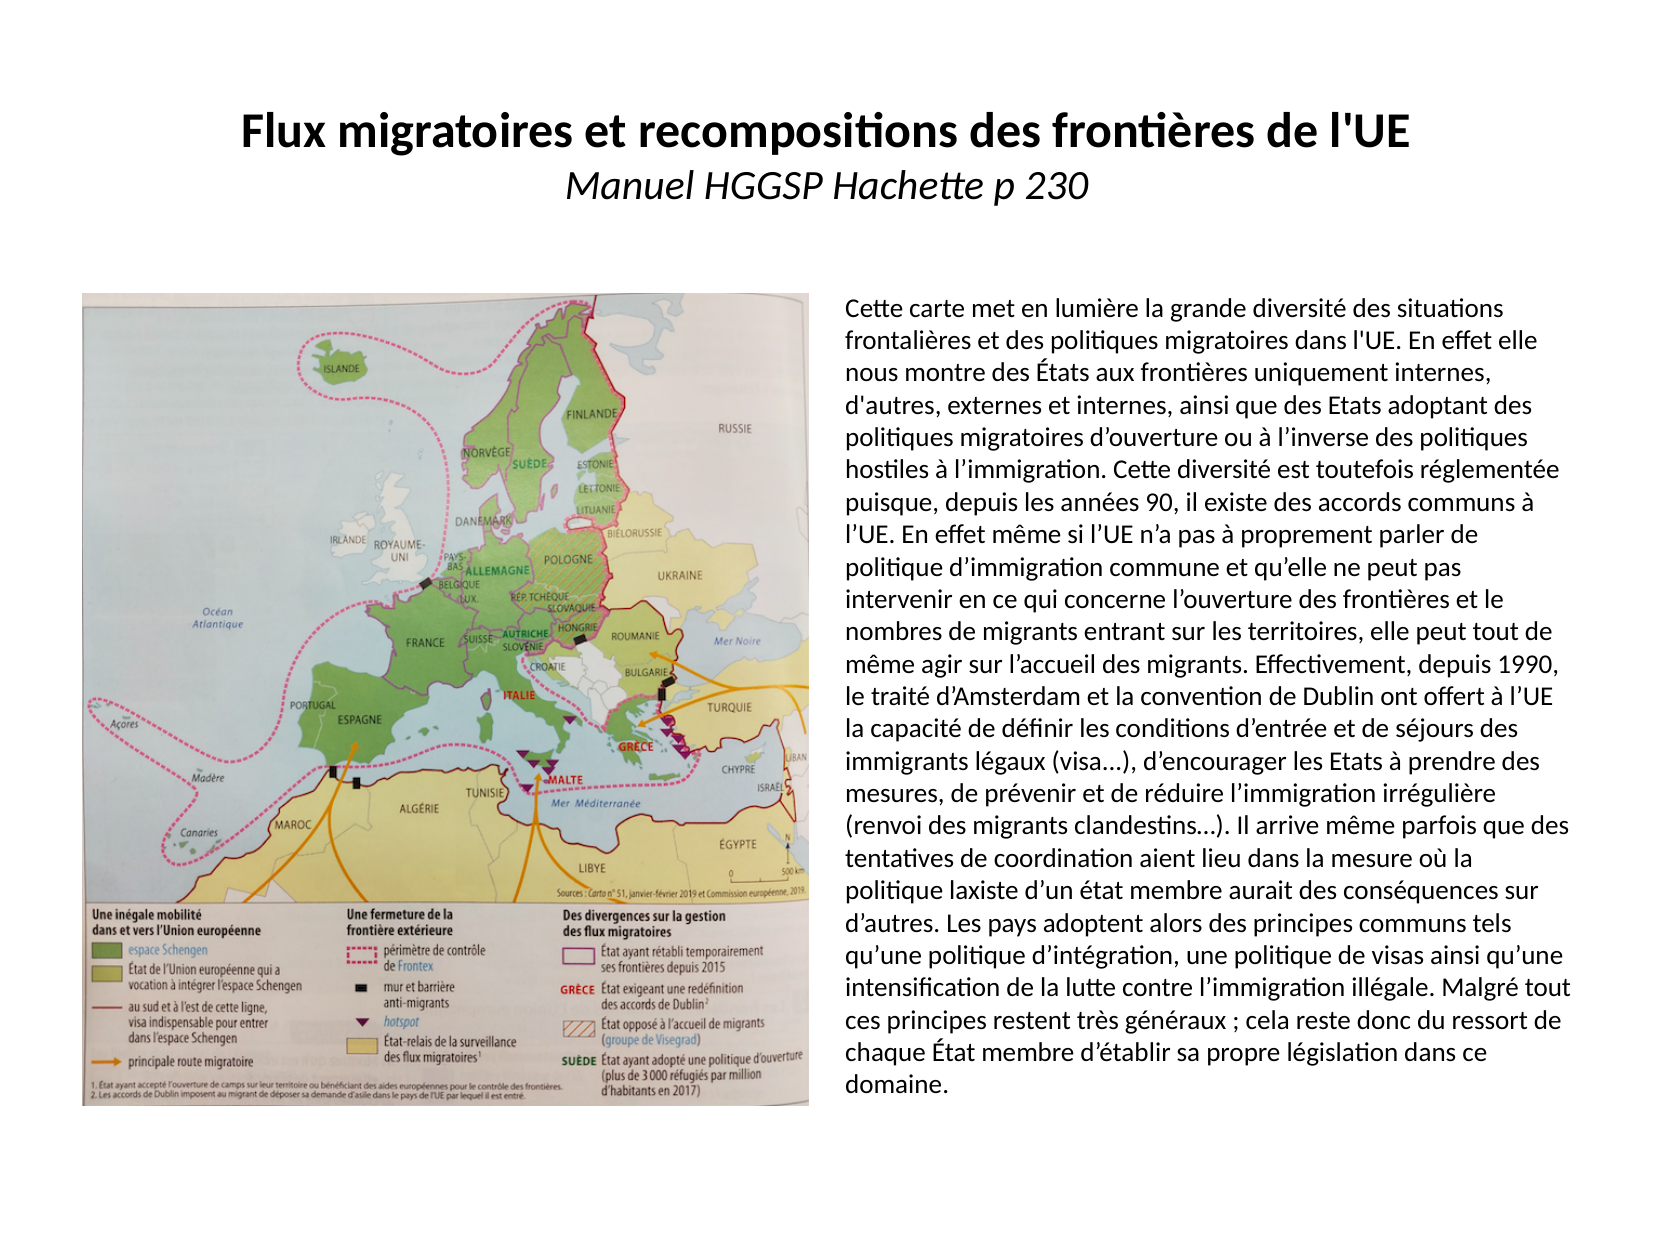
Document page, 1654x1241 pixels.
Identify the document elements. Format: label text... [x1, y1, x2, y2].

title Flux migratoires et recompositions des frontières de l'UE Manuel HGGSP Hachette p 230 [82, 49, 1571, 257]
picture [82, 293, 809, 1106]
list Cette carte met en lumière la grande diversité des situations frontalières et des politiques migratoires dans l'UE. En effet elle nous montre des États aux frontières uniquement internes, d'autres, externes et internes, ainsi que des Etats adoptant des politiques migratoires d’ouverture ou à l’inverse des politiques hostiles à l’immigration. Cette diversité est toutefois réglementée puisque, depuis les années 90, il existe des accords communs à l’UE. En effet même si l’UE n’a pas à proprement parler de politique d’immigration commune et qu’elle ne peut pas intervenir en ce qui concerne l’ouverture des frontières et le nombres de migrants entrant sur les territoires, elle peut tout de même agir sur l’accueil des migrants. Effectivement, depuis 1990, le traité d’Amsterdam et la convention de Dublin ont offert à l’UE la capacité de définir les conditions d’entrée et de séjours des immigrants légaux (visa...), d’encourager les Etats à prendre des mesures, de prévenir et de réduire l’immigration irrégulière (renvoi des migrants clandestins…). Il arrive même parfois que des tentatives de coordination aient lieu dans la mesure où la politique laxiste d’un état membre aurait des conséquences sur d’autres. Les pays adoptent alors des principes communs tels qu’une politique d’intégration, une politique de visas ainsi qu’une intensification de la lutte contre l’immigration illégale. Malgré tout ces principes restent très généraux ; cela reste donc du ressort de chaque État membre d’établir sa propre législation dans ce domaine. [845, 290, 1572, 1116]
